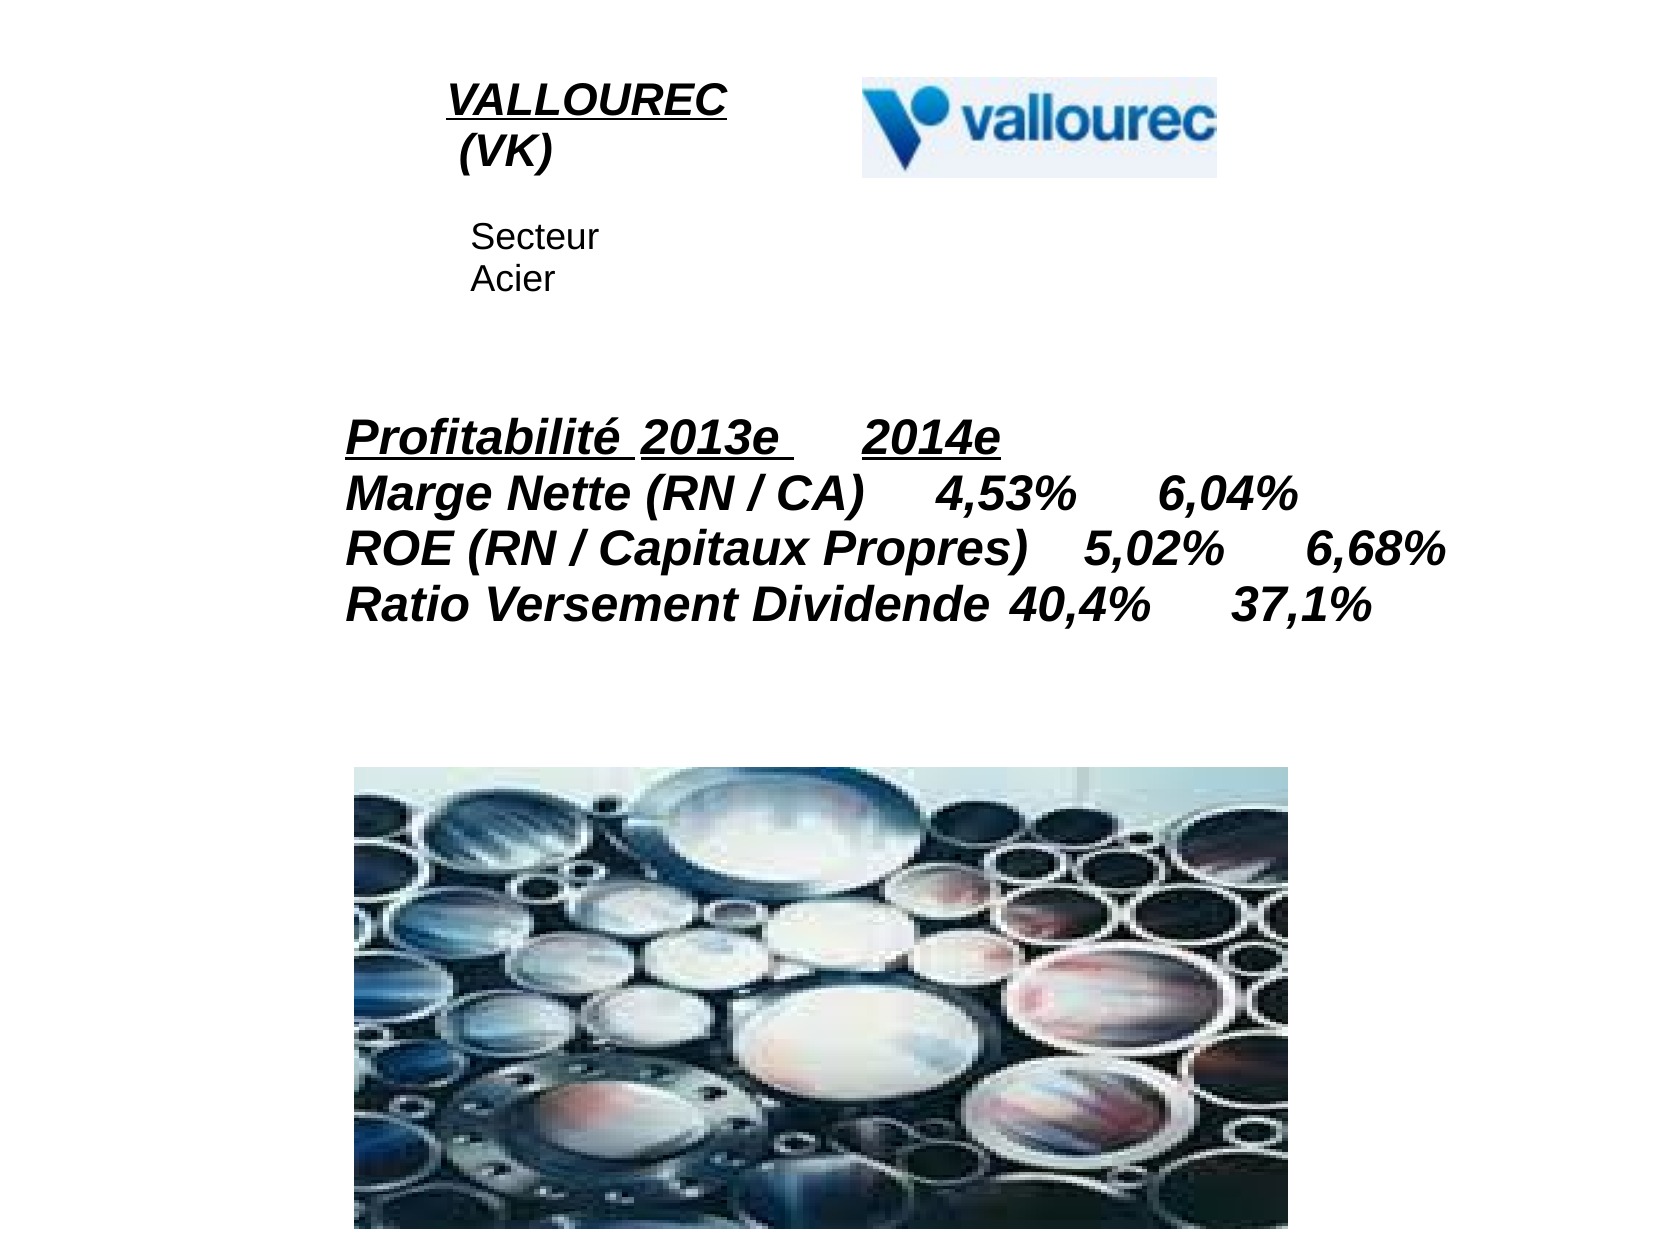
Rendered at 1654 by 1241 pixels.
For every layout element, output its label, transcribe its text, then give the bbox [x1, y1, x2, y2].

picture [354, 767, 1288, 1229]
text_box Secteur Acier [455, 208, 615, 308]
text_box Profitabilité 2013e 2014e Marge Nette (RN / CA) 4,53% 6,04% ROE (RN / Capitaux Propres) 5,02% 6,68% Ratio Versement Dividende 40,4% 37,1% [330, 401, 1583, 709]
text_box VALLOUREC (VK) [431, 66, 780, 185]
picture [862, 77, 1217, 178]
